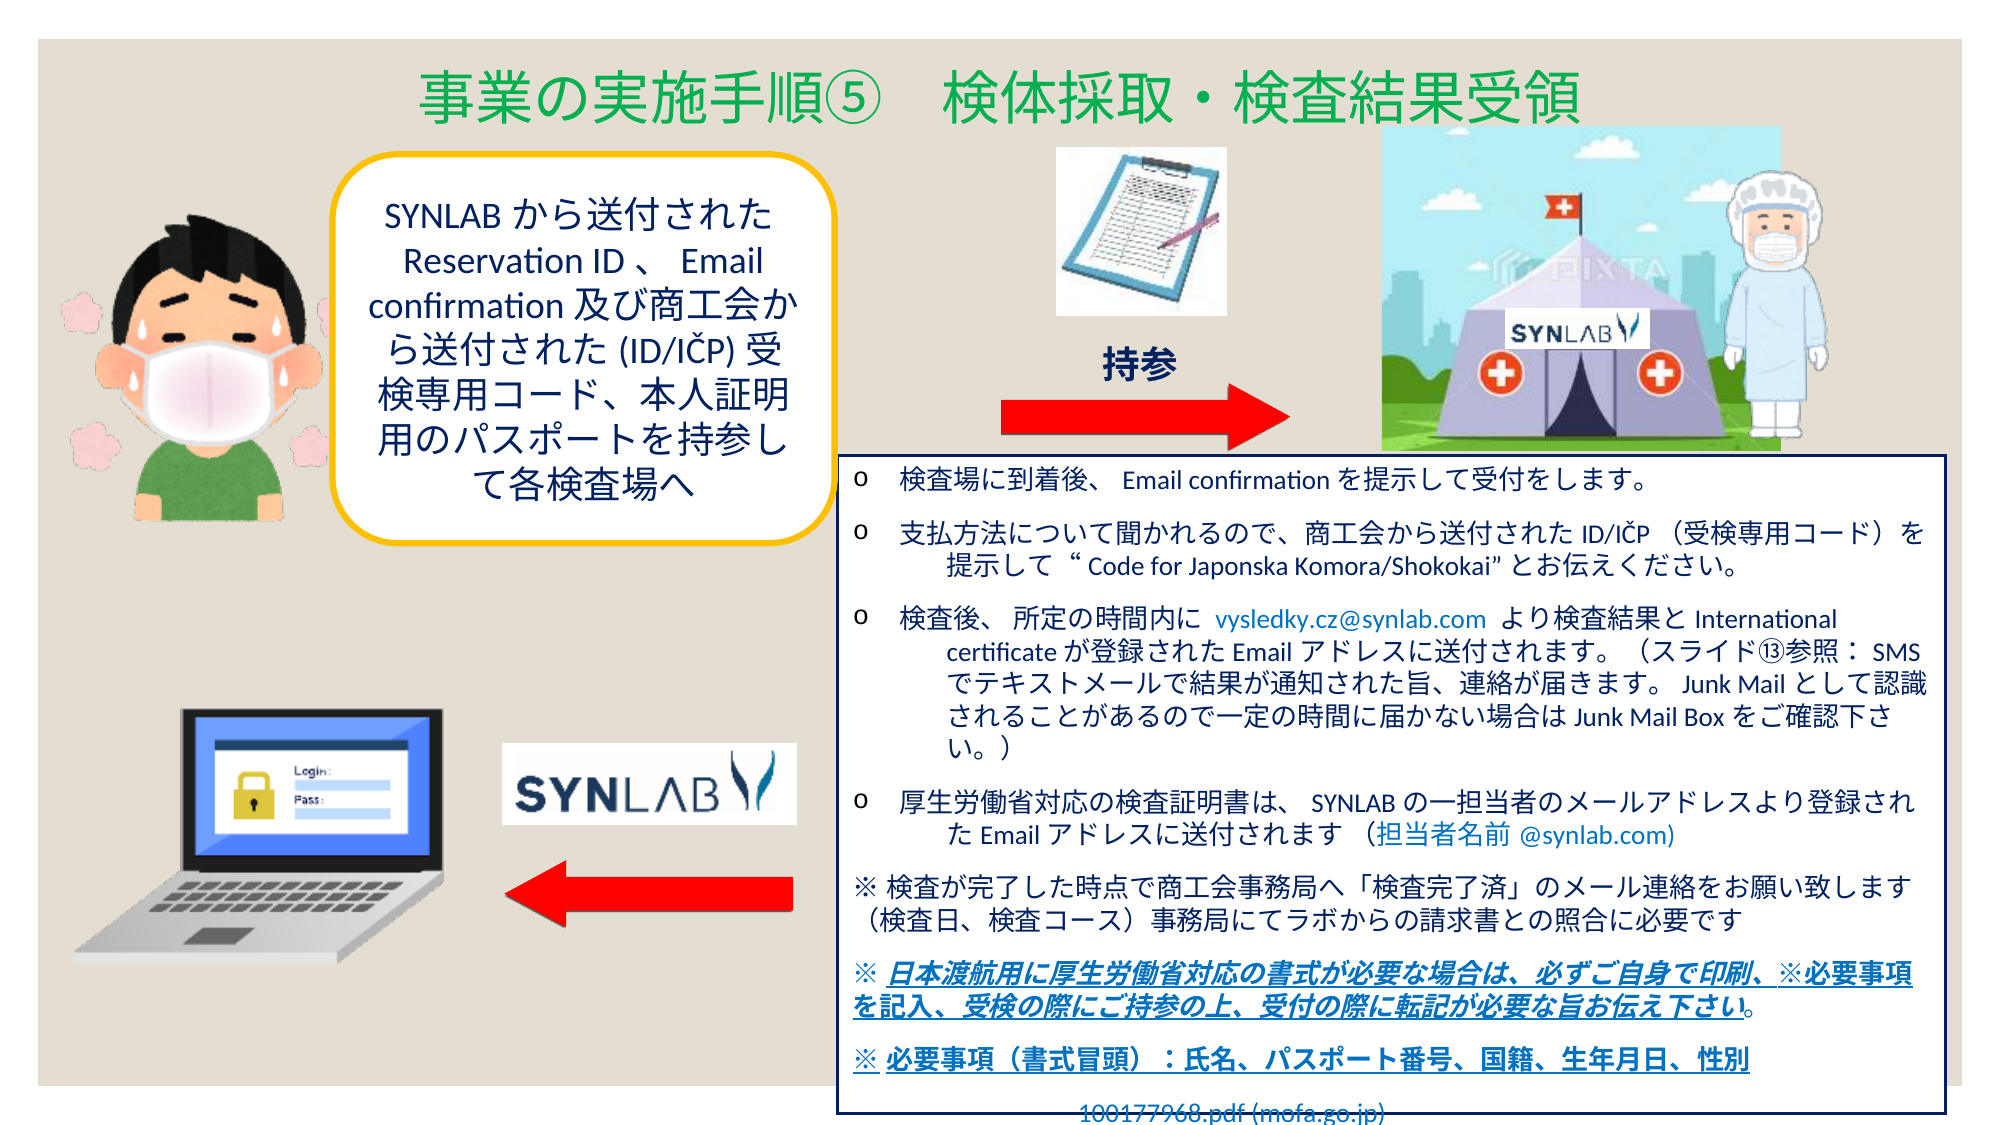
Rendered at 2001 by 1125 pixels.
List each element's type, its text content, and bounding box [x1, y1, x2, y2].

title 事業の実施手順⑤ 検体採取・検査結果受領 [212, 54, 1788, 148]
text_box [1001, 383, 1291, 451]
text_box [504, 860, 794, 928]
picture [52, 207, 361, 533]
picture [74, 709, 444, 964]
picture [1056, 147, 1227, 316]
text_box SYNLABから送付されたReservation ID、Email confirmation及び商工会から送付された(ID/IČP)受検専用コード、本人証明用のパスポートを持参して各検査場へ [332, 154, 835, 544]
text_box 持参 [1044, 333, 1237, 399]
picture [502, 743, 797, 825]
picture [1381, 126, 1851, 451]
text_box 検査場に到着後、Email confirmationを提示して受付をします。 支払方法について聞かれるので、商工会から送付されたID/IČP（受検専用コード）を提示して“Code for Japonska Komora/Shokokai”とお伝えください。 検査後、 所定の時間内に vysledky.cz@synlab.com より検査結果とInternational certificateが登録されたEmailアドレスに送付されます。（スライド⑬参照：SMSでテキストメールで結果が通知された旨、連絡が届きます。Junk Mailとして認識されることがあるので一定の時間に届かない場合はJunk Mail Boxをご確認下さい。） 厚生労働省対応の検査証明書は、SYNLABの一担当者のメールアドレスより登録されたEmailアドレスに送付されます （担当者名前@synlab.com) ※検査が完了した時点で商工会事務局へ「検査完了済」のメール連絡をお願い致します（検査日、検査コース）事務局にてラボからの請求書との照合に必要です ※日本渡航用に厚生労働省対応の書式が必要な場合は、必ずご自身で印刷、※必要事項を記入、受検の際にご持参の上、受付の際に転記が必要な旨お伝え下さい。 ※必要事項（書式冒頭）：氏名、パスポート番号、国籍、生年月日、性別 100177968.pdf (mofa.go.jp) [837, 455, 1946, 1114]
